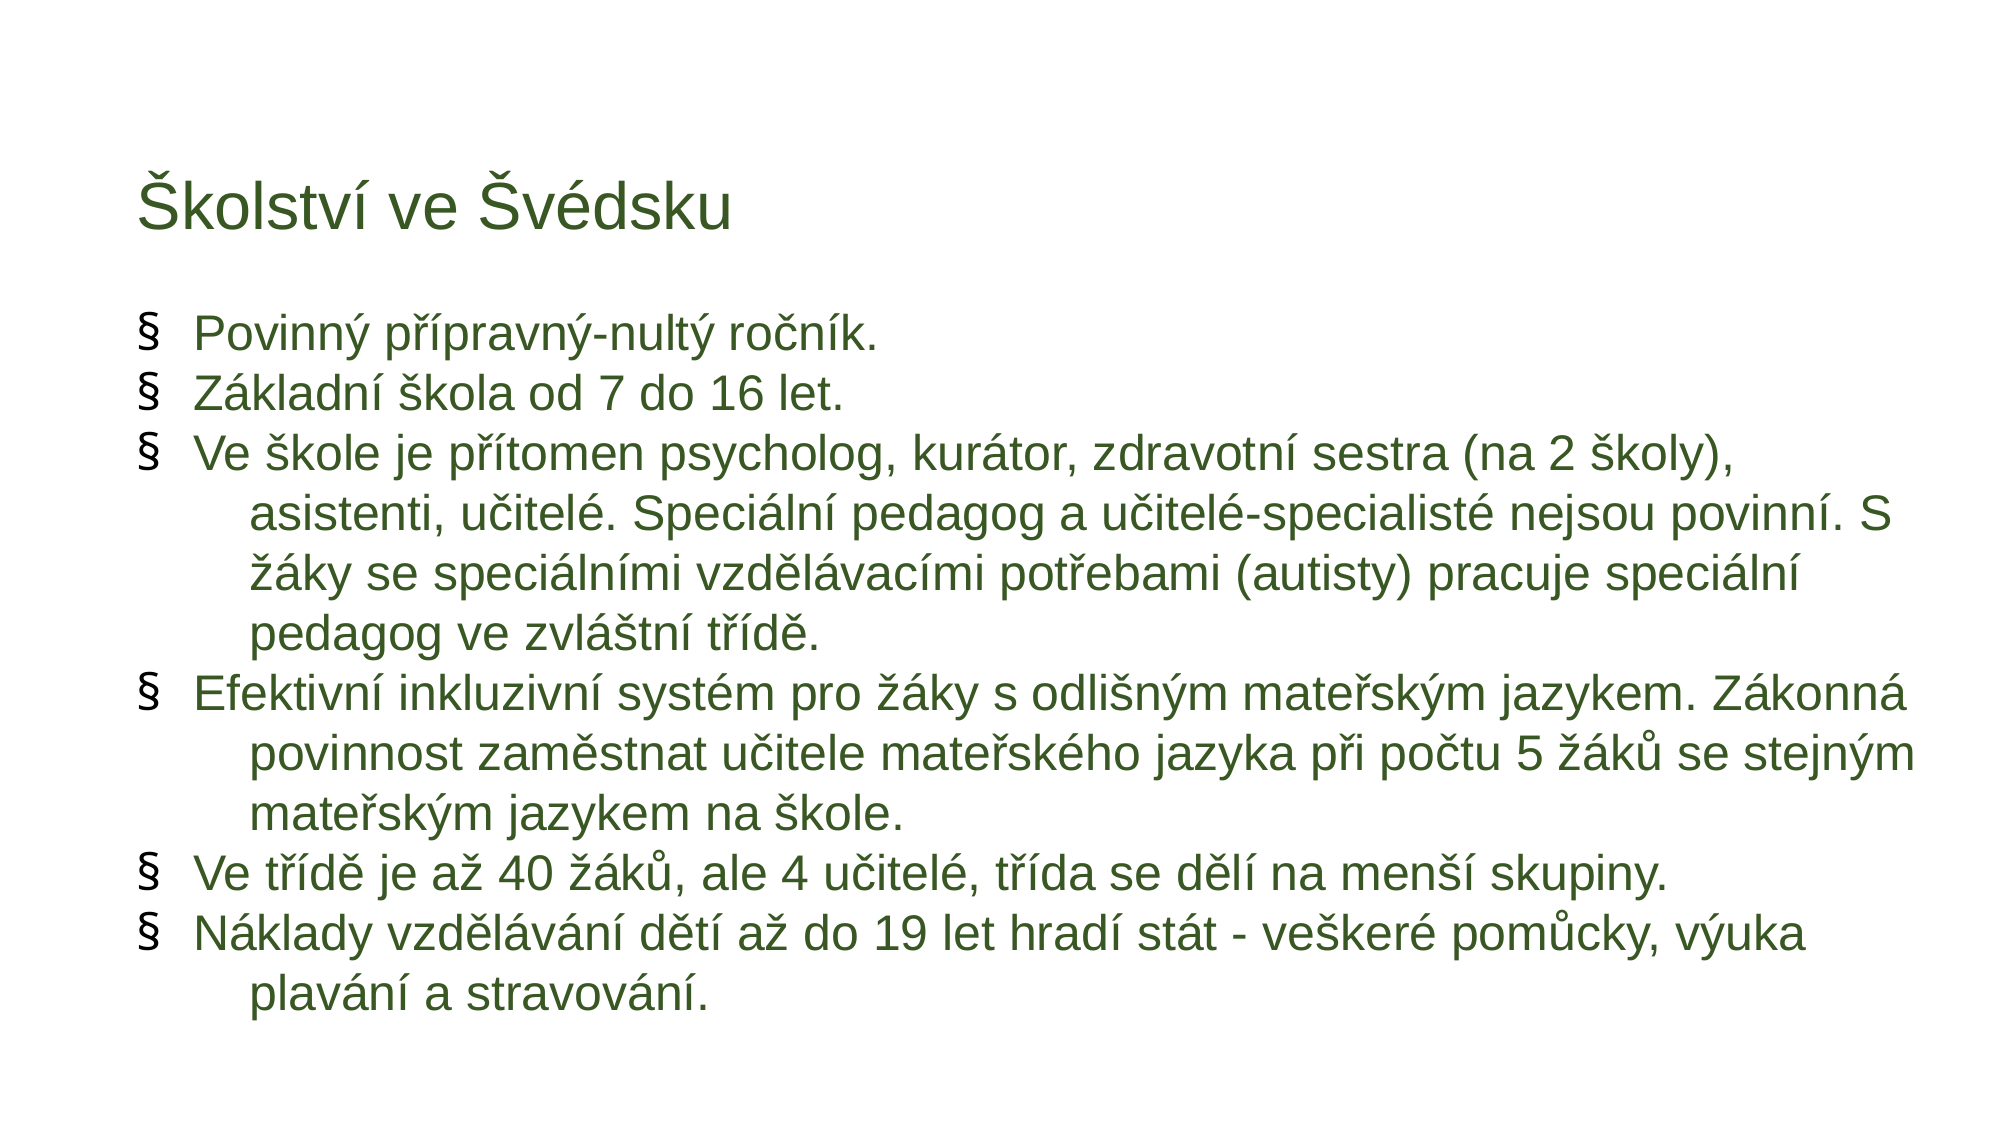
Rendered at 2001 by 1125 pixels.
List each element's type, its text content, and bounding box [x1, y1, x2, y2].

text_box Povinný přípravný-nultý ročník. Základní škola od 7 do 16 let. Ve škole je přítomen psycholog, kurátor, zdravotní sestra (na 2 školy), asistenti, učitelé. Speciální pedagog a učitelé-specialisté nejsou povinní. S žáky se speciálními vzdělávacími potřebami (autisty) pracuje speciální pedagog ve zvláštní třídě. Efektivní inkluzivní systém pro žáky s odlišným mateřským jazykem. Zákonná povinnost zaměstnat učitele mateřského jazyka při počtu 5 žáků se stejným mateřským jazykem na škole. Ve třídě je až 40 žáků, ale 4 učitelé, třída se dělí na menší skupiny. Náklady vzdělávání dětí až do 19 let hradí stát - veškeré pomůcky, výuka plavání a stravování. [121, 292, 1951, 1036]
text_box Školství ve Švédsku [121, 155, 1938, 252]
